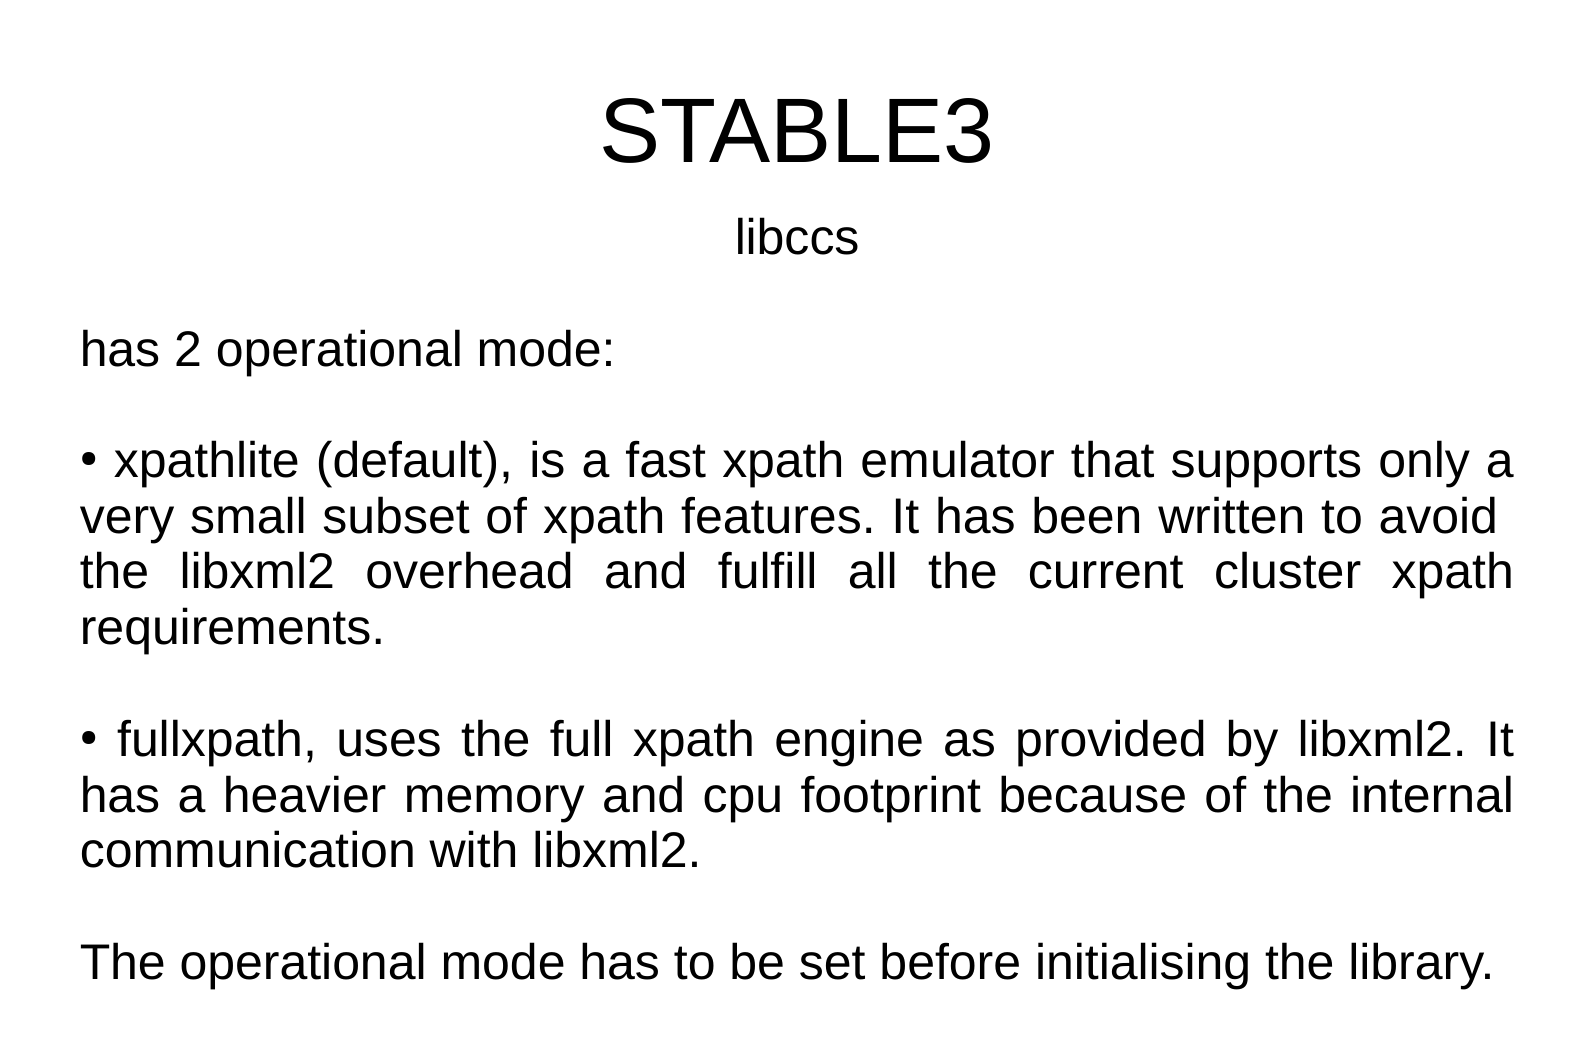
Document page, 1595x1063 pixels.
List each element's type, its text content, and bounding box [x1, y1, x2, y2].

title STABLE3 [79, 49, 1515, 209]
subtitle libccs has 2 operational mode: xpathlite (default), is a fast xpath emulator that supports only a very small subset of xpath features. It has been written to avoid the libxml2 overhead and fulfill all the current cluster xpath requirements. fullxpath, uses the full xpath engine as provided by libxml2. It has a heavier memory and cpu footprint because of the internal communication with libxml2. The operational mode has to be set before initialising the library. [79, 209, 1515, 990]
